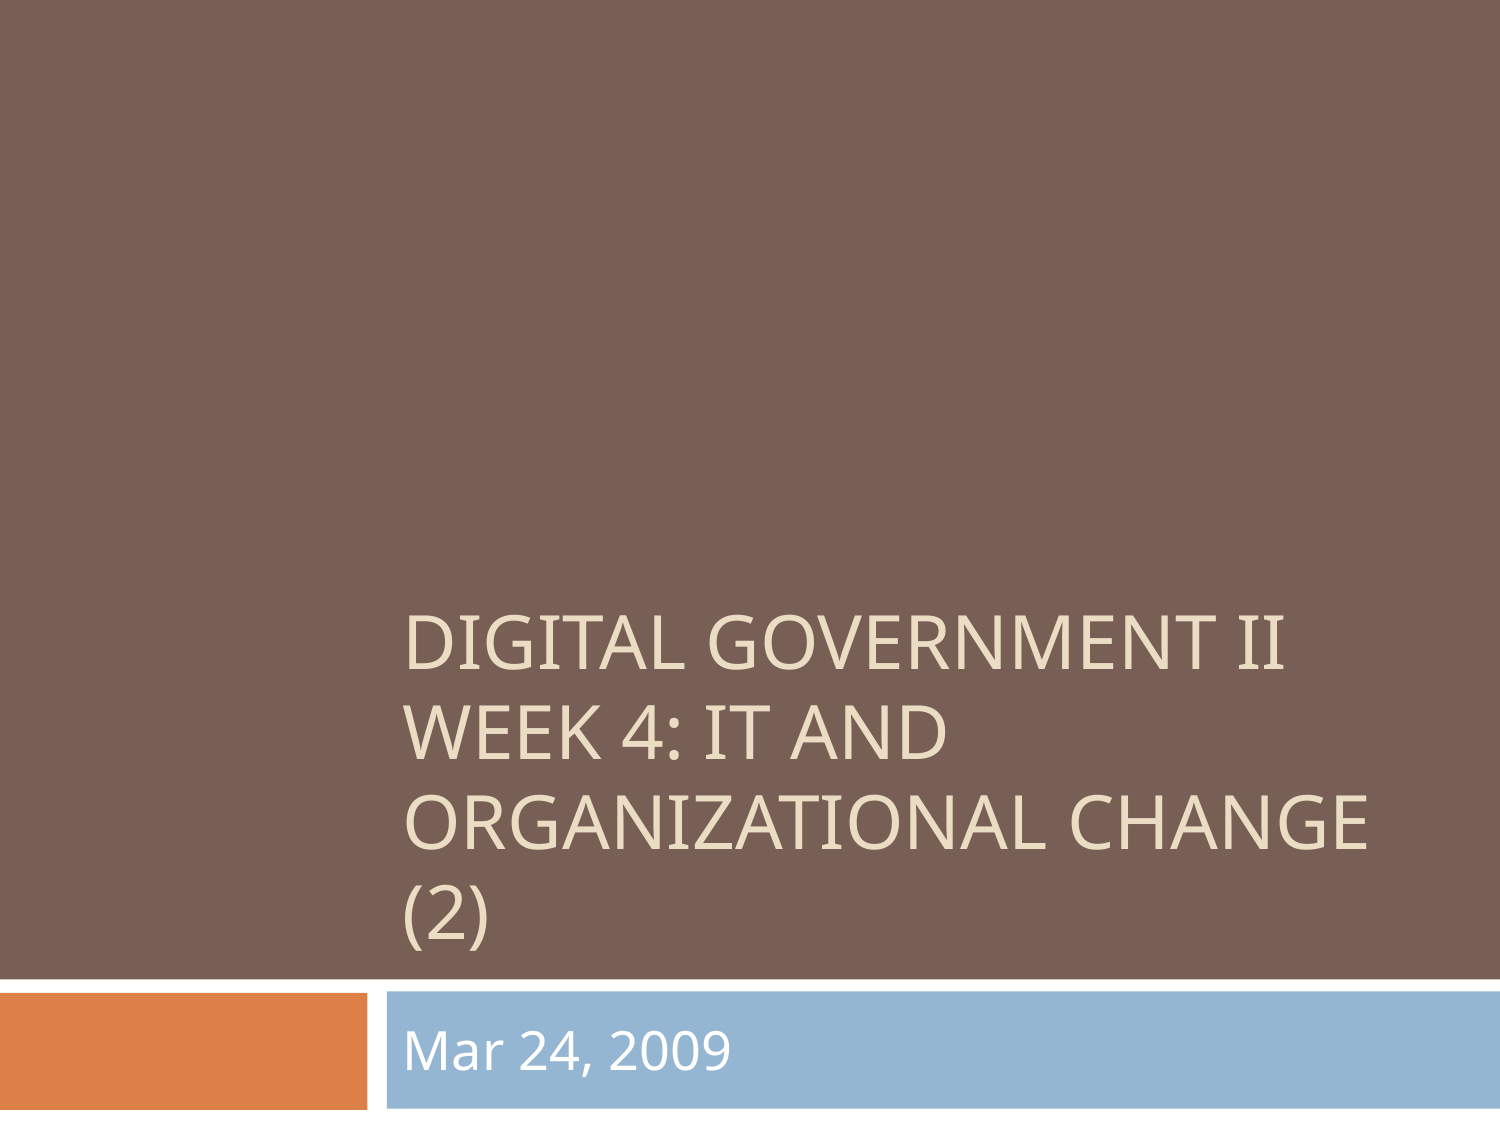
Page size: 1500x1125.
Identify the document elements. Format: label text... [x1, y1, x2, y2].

title DIGITAL GOVERNMENT II WEEK 4: IT AND ORGANIZATIONAL CHANGE (2) [387, 662, 1450, 963]
text_box Mar 24, 2009 [387, 992, 1488, 1105]
